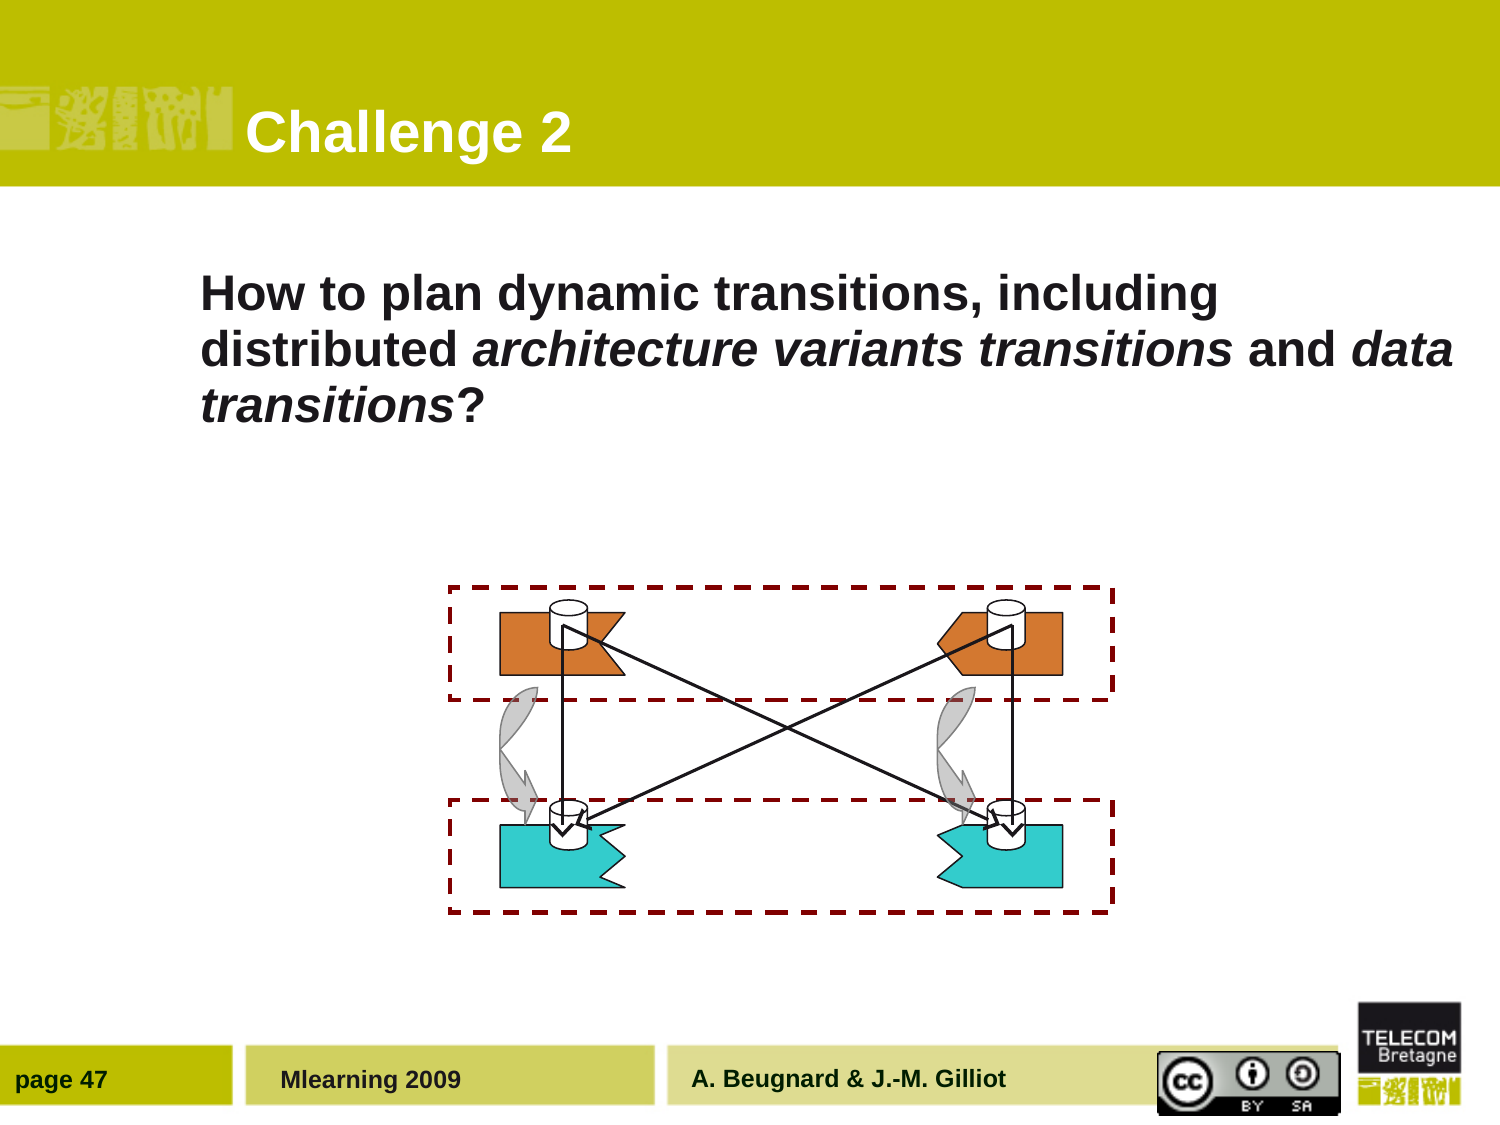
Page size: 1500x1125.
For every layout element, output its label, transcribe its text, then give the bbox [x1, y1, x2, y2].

picture [0, 0, 1500, 1125]
list How to plan dynamic transitions, including distributed architecture variants transitions and data transitions? [200, 265, 1459, 1002]
text_box [937, 599, 1063, 676]
text_box [564, 628, 626, 676]
title Challenge 2 [245, 23, 1459, 166]
text_box [500, 599, 626, 676]
text_box [948, 628, 1011, 676]
text_box [937, 687, 1063, 888]
text_box [499, 687, 626, 888]
